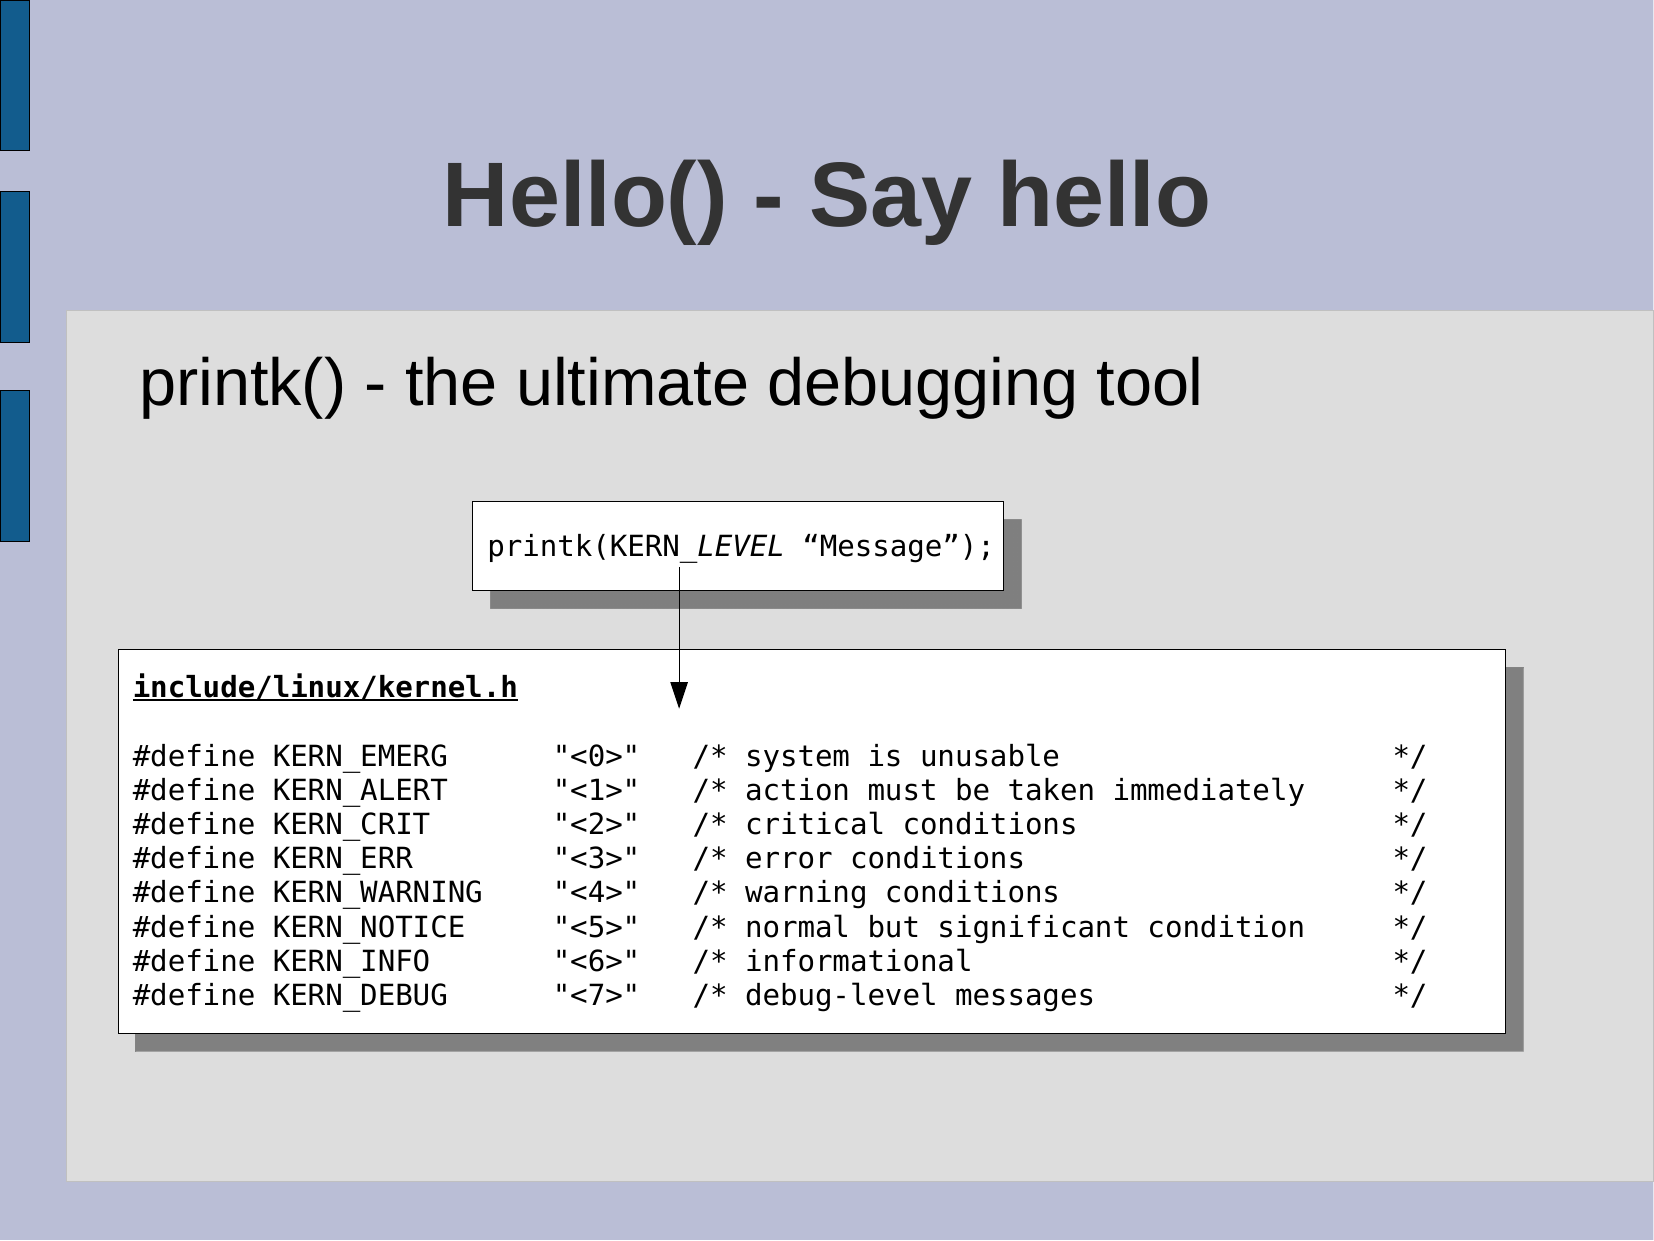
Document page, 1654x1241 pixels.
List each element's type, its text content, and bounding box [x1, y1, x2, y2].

text_box printk(KERN_LEVEL “Message”); [472, 501, 1004, 591]
title Hello() - Say hello [121, 98, 1534, 291]
text_box include/linux/kernel.h #define KERN_EMERG "<0>" /* system is unusable */ #define KERN_ALERT "<1>" /* action must be taken immediately */ #define KERN_CRIT "<2>" /* critical conditions */ #define KERN_ERR "<3>" /* error conditions */ #define KERN_WARNING "<4>" /* warning conditions */ #define KERN_NOTICE "<5>" /* normal but significant condition */ #define KERN_INFO "<6>" /* informational */ #define KERN_DEBUG "<7>" /* debug-level messages */ [118, 649, 1506, 1034]
list printk() - the ultimate debugging tool [121, 344, 1534, 473]
